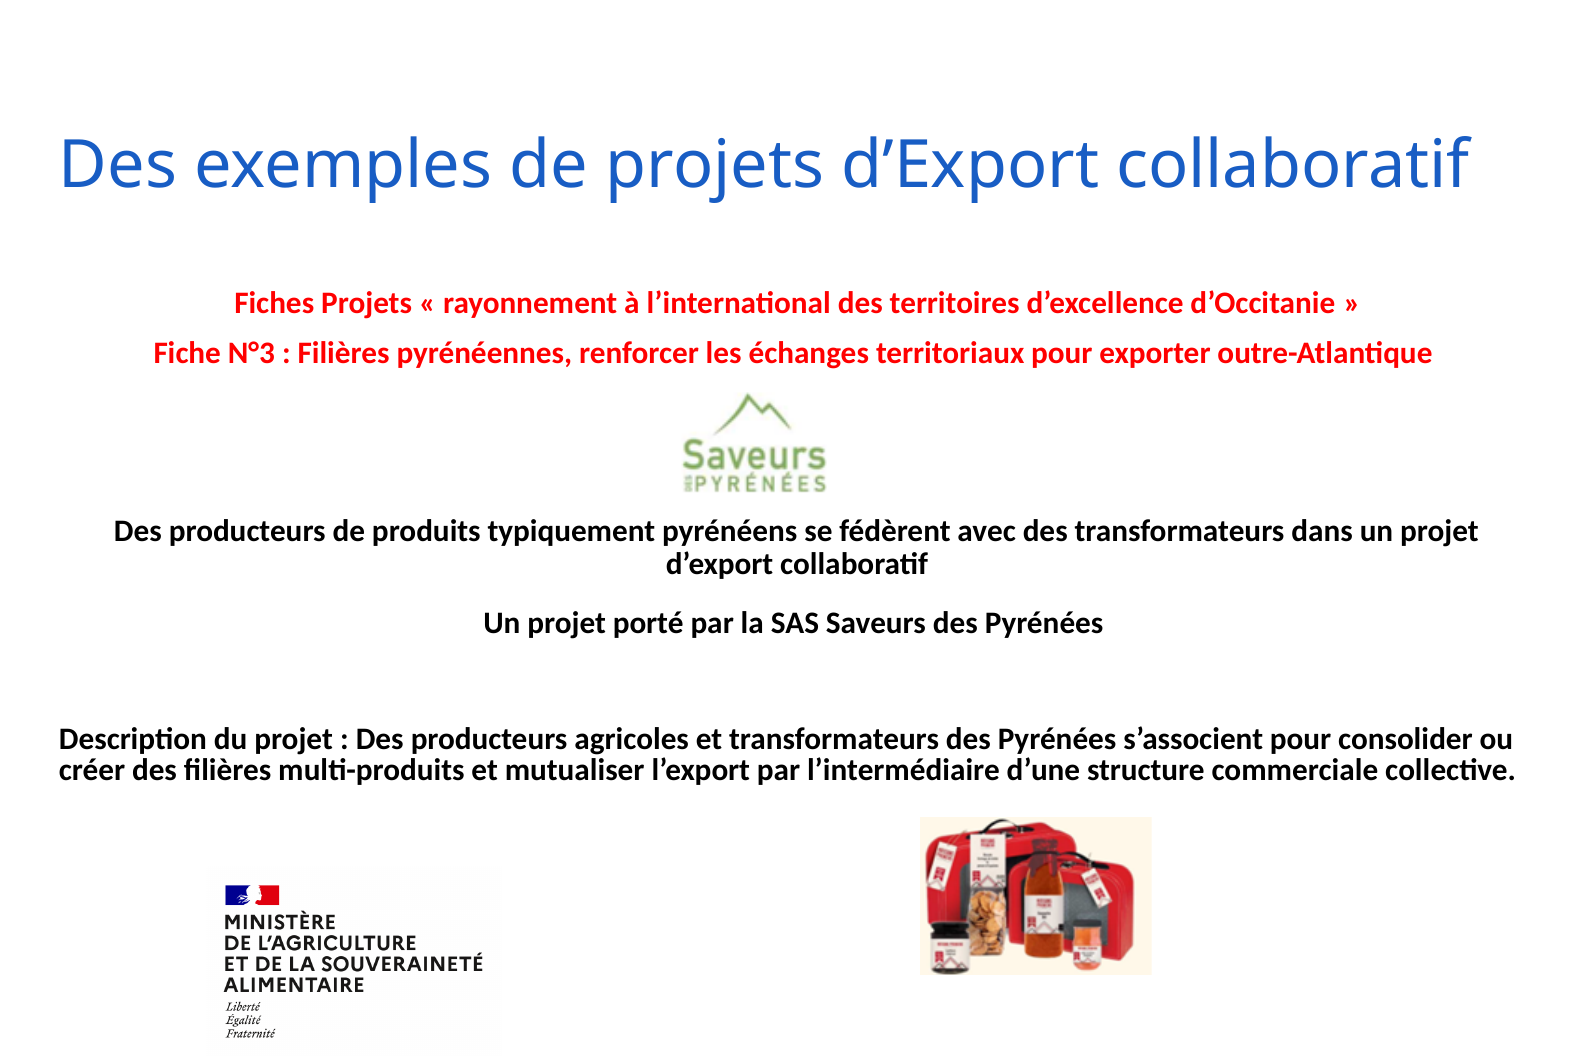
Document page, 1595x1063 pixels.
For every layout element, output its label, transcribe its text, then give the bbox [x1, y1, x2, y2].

picture [919, 817, 1152, 975]
list Fiches Projets « rayonnement à l’international des territoires d’excellence d’Occitanie » Fiche N°3 : Filières pyrénéennes, renforcer les échanges territoriaux pour exporter outre-Atlantique Des producteurs de produits typiquement pyrénéens se fédèrent avec des transformateurs dans un projet d’export collaboratif Un projet porté par la SAS Saveurs des Pyrénées Description du projet : Des producteurs agricoles et transformateurs des Pyrénées s’associent pour consolider ou créer des filières multi-produits et mutualiser l’export par l’intermédiaire d’une structure commerciale collective. [59, 239, 1536, 857]
picture [679, 390, 827, 494]
picture [206, 866, 502, 1056]
title Des exemples de projets d’Export collaboratif [59, 59, 1536, 207]
